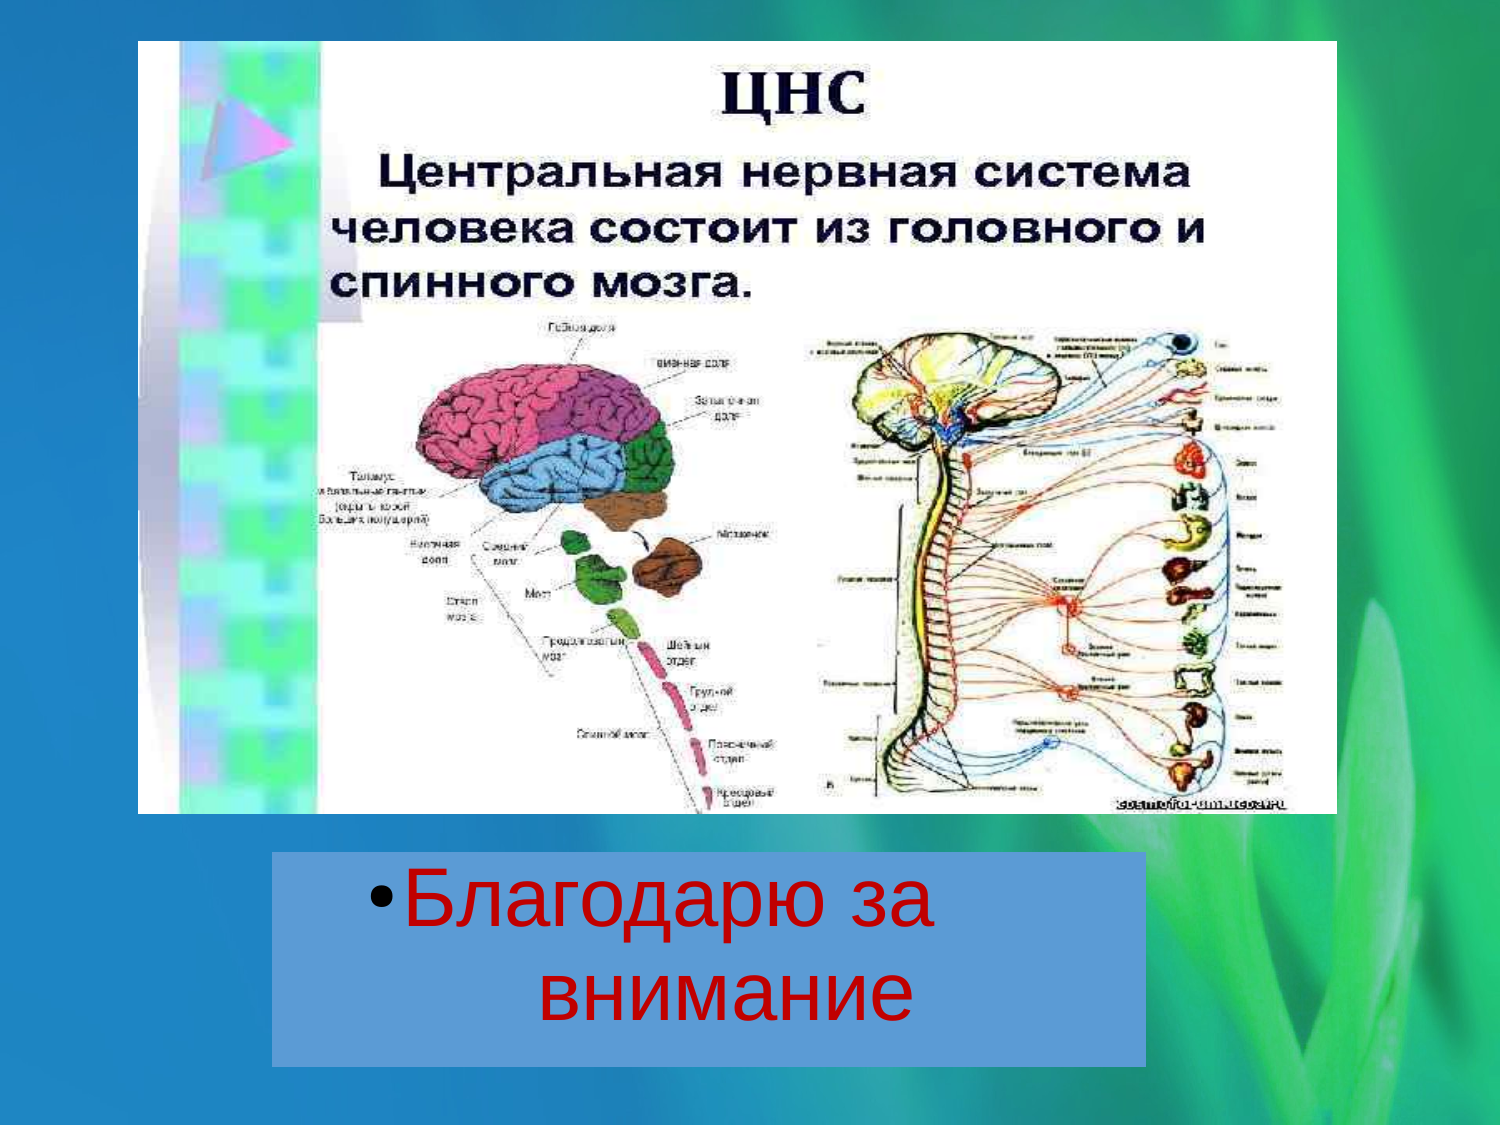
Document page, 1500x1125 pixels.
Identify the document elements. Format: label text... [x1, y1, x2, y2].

picture [138, 42, 1337, 814]
table_header Благодарю за внимание [272, 852, 1146, 1067]
